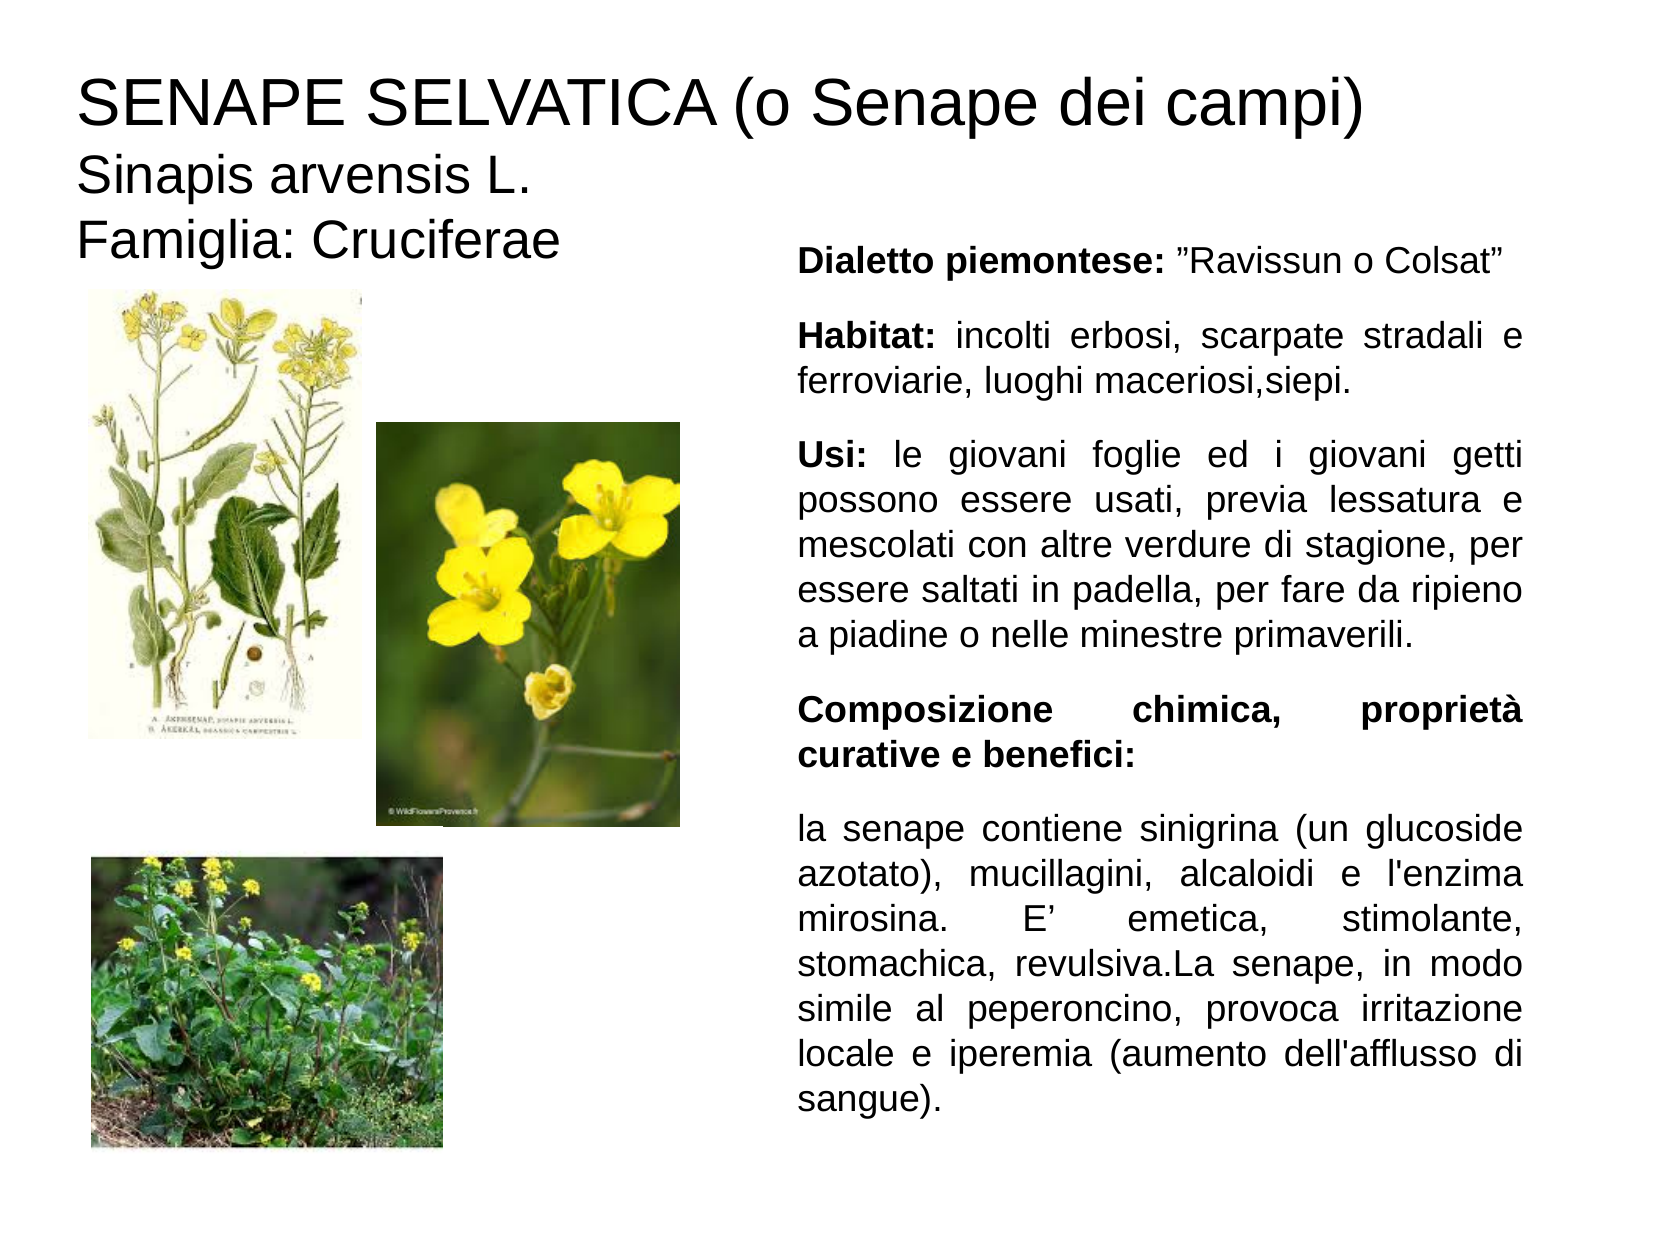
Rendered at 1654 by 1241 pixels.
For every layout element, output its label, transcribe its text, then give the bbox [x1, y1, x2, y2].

title SENAPE SELVATICA (o Senape dei campi) Sinapis arvensis L. Famiglia: Cruciferae [76, 59, 1565, 316]
picture [91, 422, 680, 1179]
list Dialetto piemontese: ”Ravissun o Colsat” Habitat: incolti erbosi, scarpate stradali e ferroviarie, luoghi maceriosi,siepi. Usi: le giovani foglie ed i giovani getti possono essere usati, previa lessatura e mescolati con altre verdure di stagione, per essere saltati in padella, per fare da ripieno a piadine o nelle minestre primaverili. Composizione chimica, proprietà curative e benefici: la senape contiene sinigrina (un glucoside azotato), mucillagini, alcaloidi e l'enzima mirosina. E’ emetica, stimolante, stomachica, revulsiva.La senape, in modo simile al peperoncino, provoca irritazione locale e iperemia (aumento dell'afflusso di sangue). [797, 236, 1524, 1147]
picture [88, 289, 362, 739]
